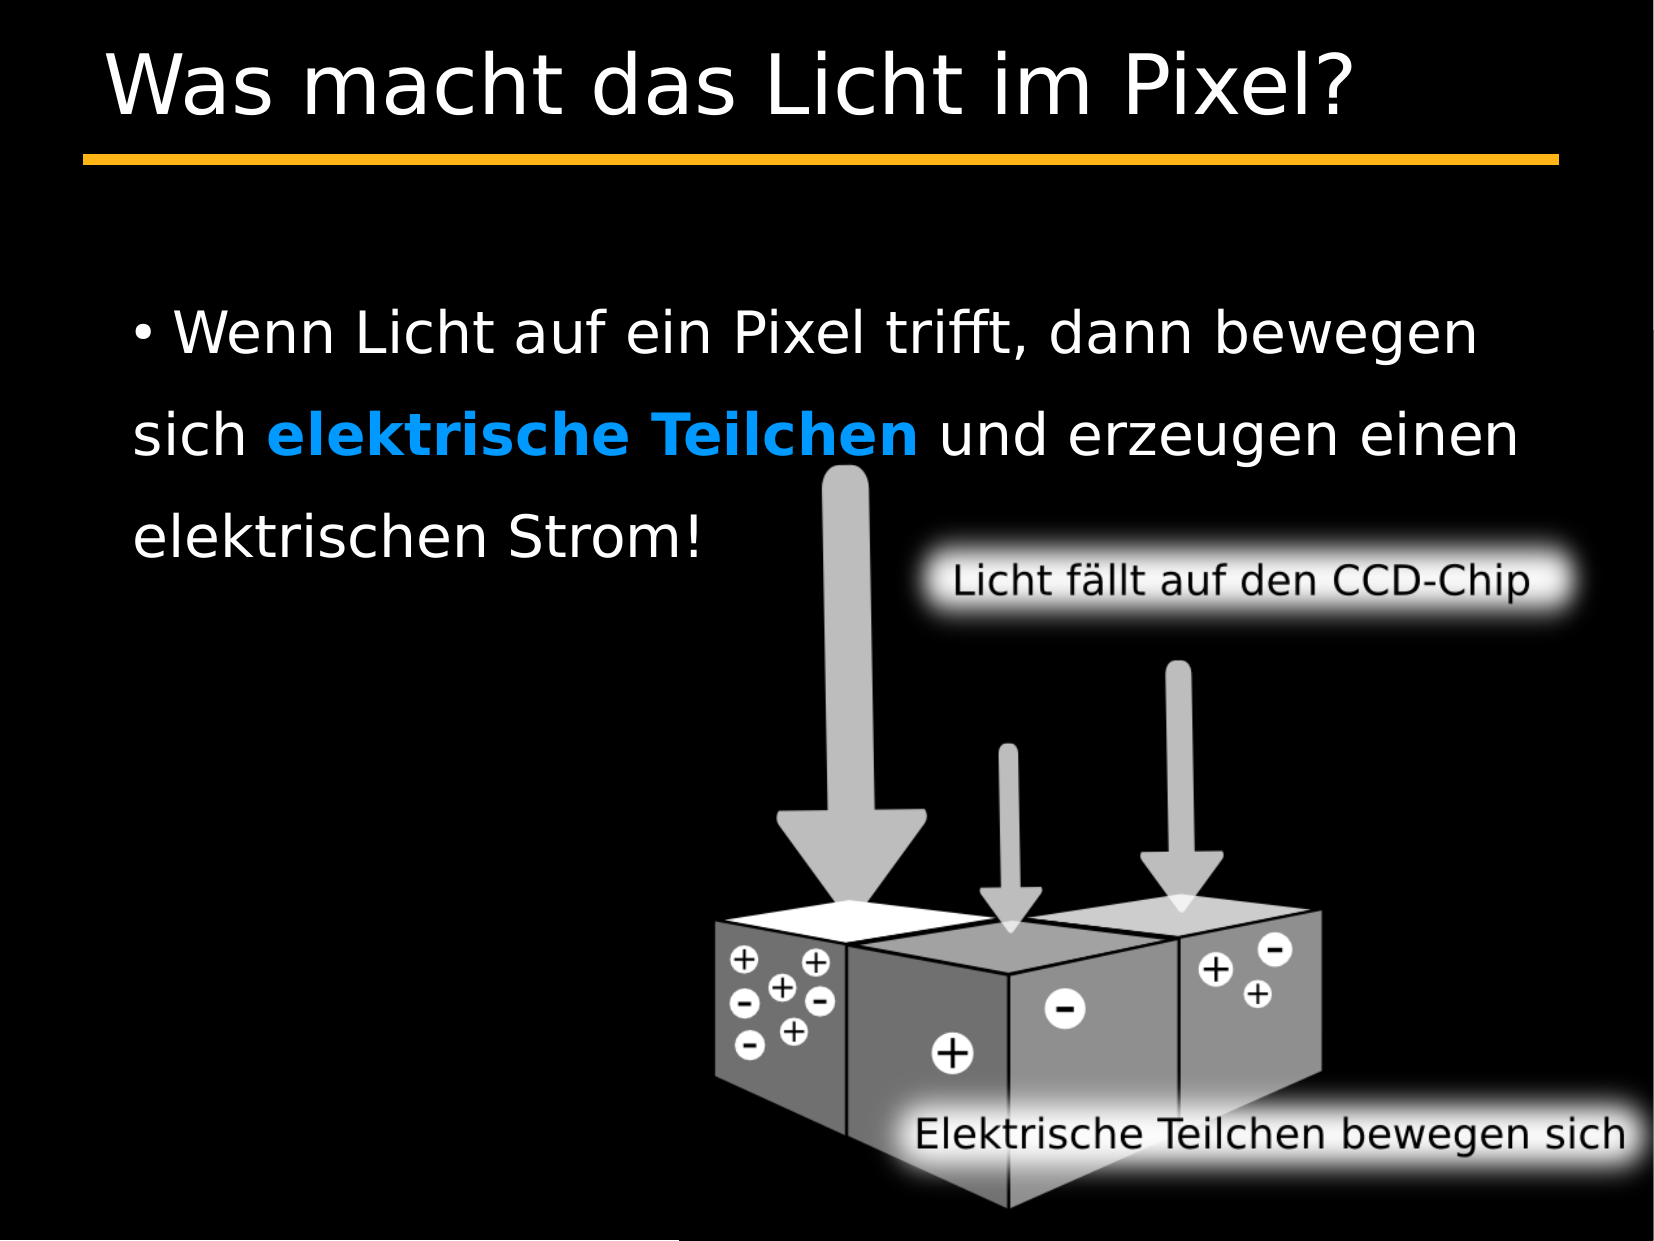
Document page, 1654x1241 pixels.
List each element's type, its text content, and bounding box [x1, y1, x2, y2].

picture [679, 330, 1654, 1241]
title Was macht das Licht im Pixel? [88, 29, 1506, 142]
text_box Wenn Licht auf ein Pixel trifft, dann bewegen sich elektrische Teilchen und erzeugen einen elektrischen Strom! [118, 258, 1625, 545]
